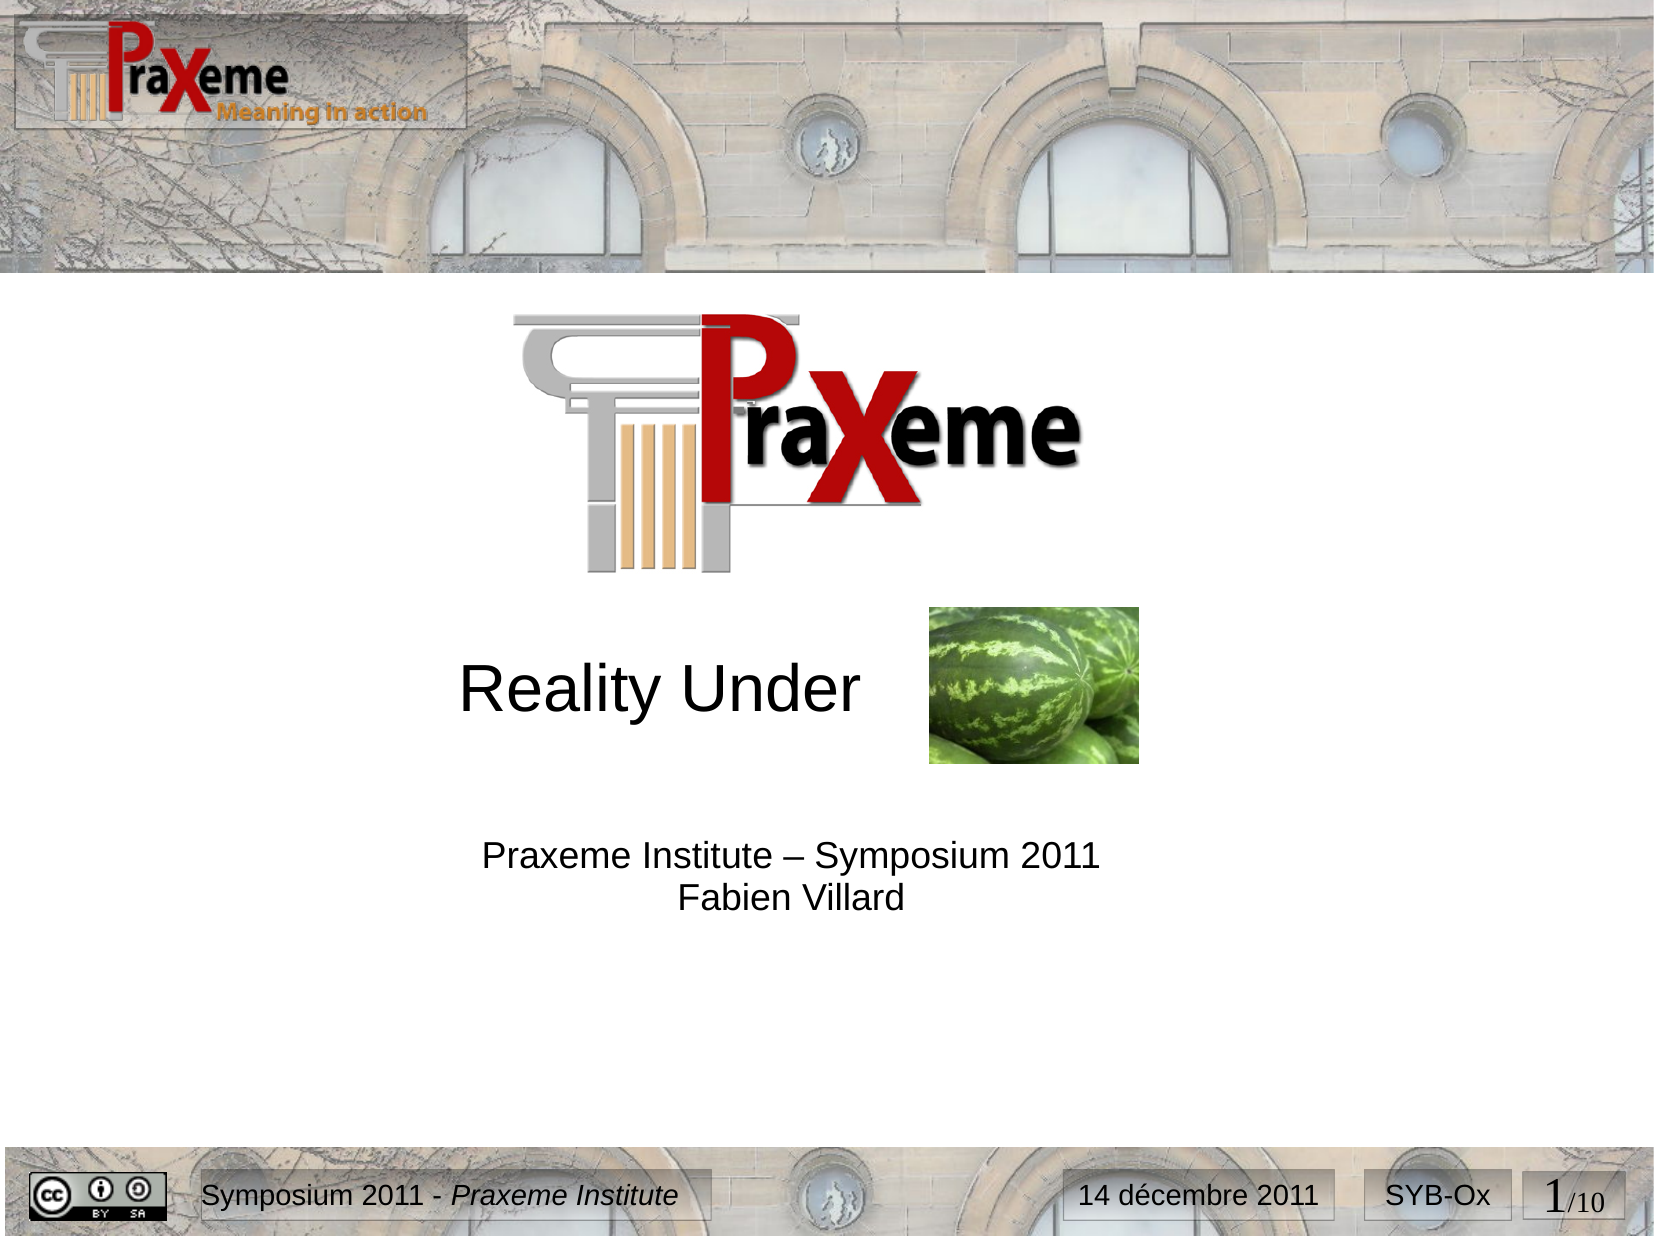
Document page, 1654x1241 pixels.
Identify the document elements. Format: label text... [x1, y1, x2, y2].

picture [5, 1147, 1654, 1236]
text_box Praxeme Institute – Symposium 2011 Fabien Villard [437, 826, 1146, 926]
picture [504, 306, 1099, 582]
picture [929, 607, 1139, 764]
picture [0, 0, 1654, 273]
subtitle Reality Under [394, 616, 926, 761]
